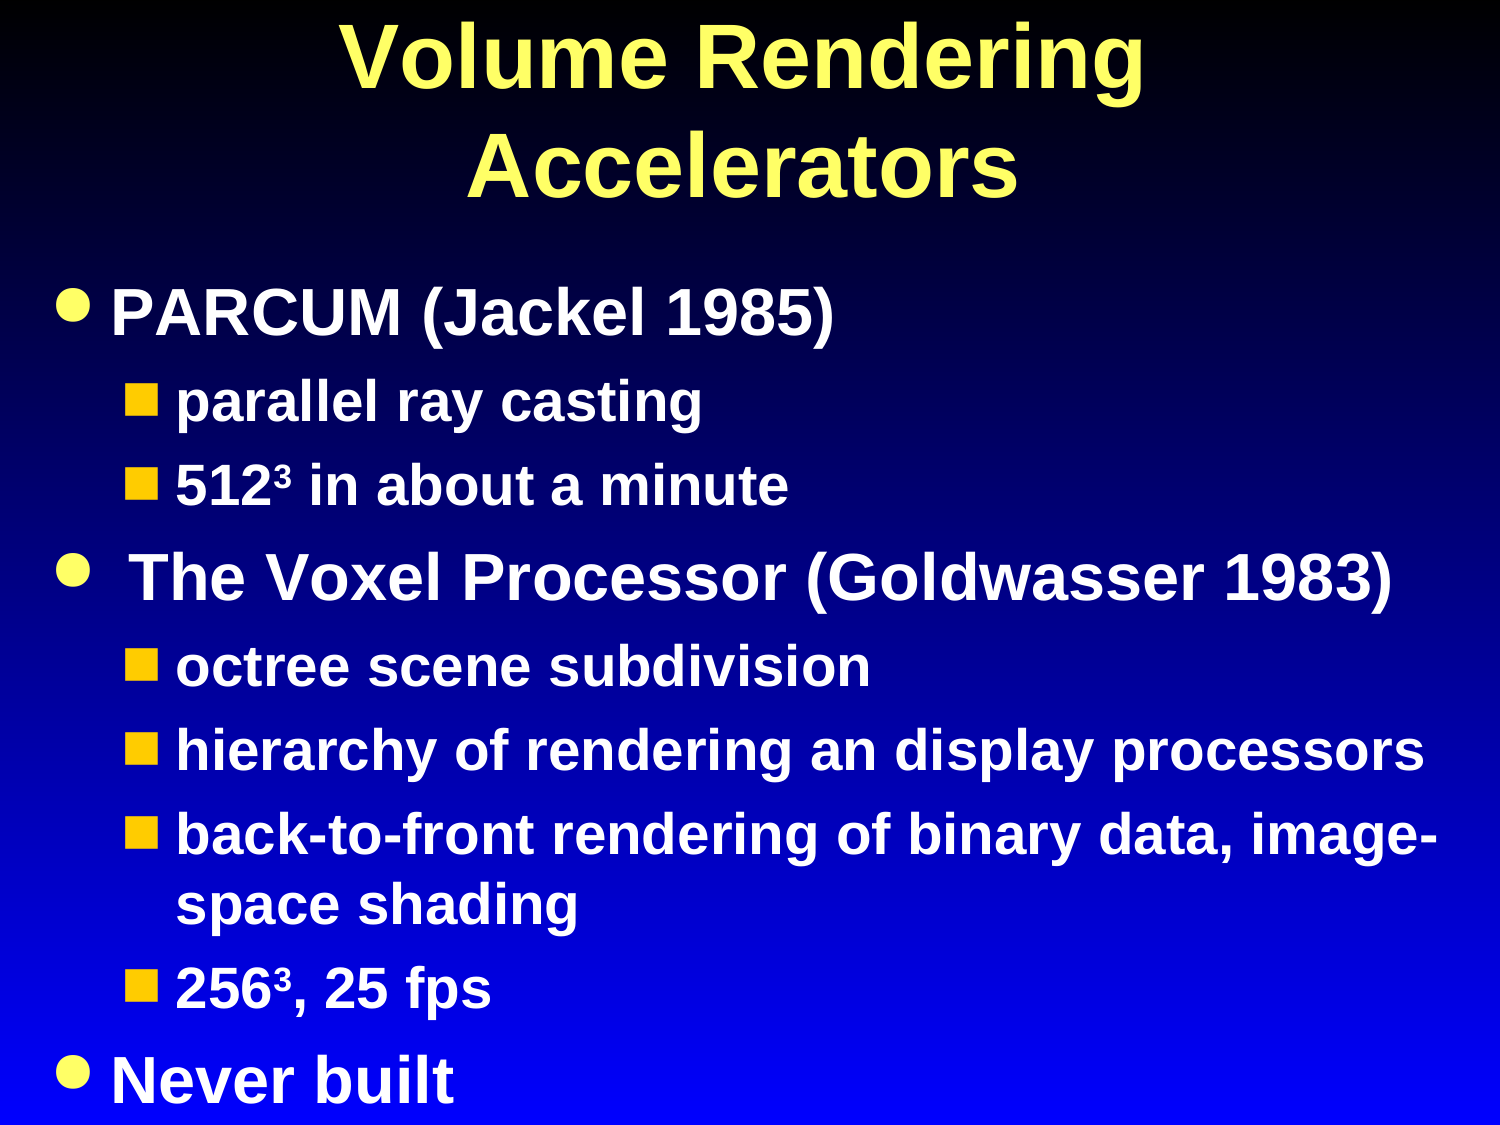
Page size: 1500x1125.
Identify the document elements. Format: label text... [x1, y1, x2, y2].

list PARCUM (Jackel 1985) parallel ray casting 5123 in about a minute The Voxel Processor (Goldwasser 1983) octree scene subdivision hierarchy of rendering an display processors back-to-front rendering of binary data, image-space shading 2563, 25 fps Never built [38, 262, 1466, 1122]
title Volume Rendering Accelerators [99, 0, 1388, 225]
